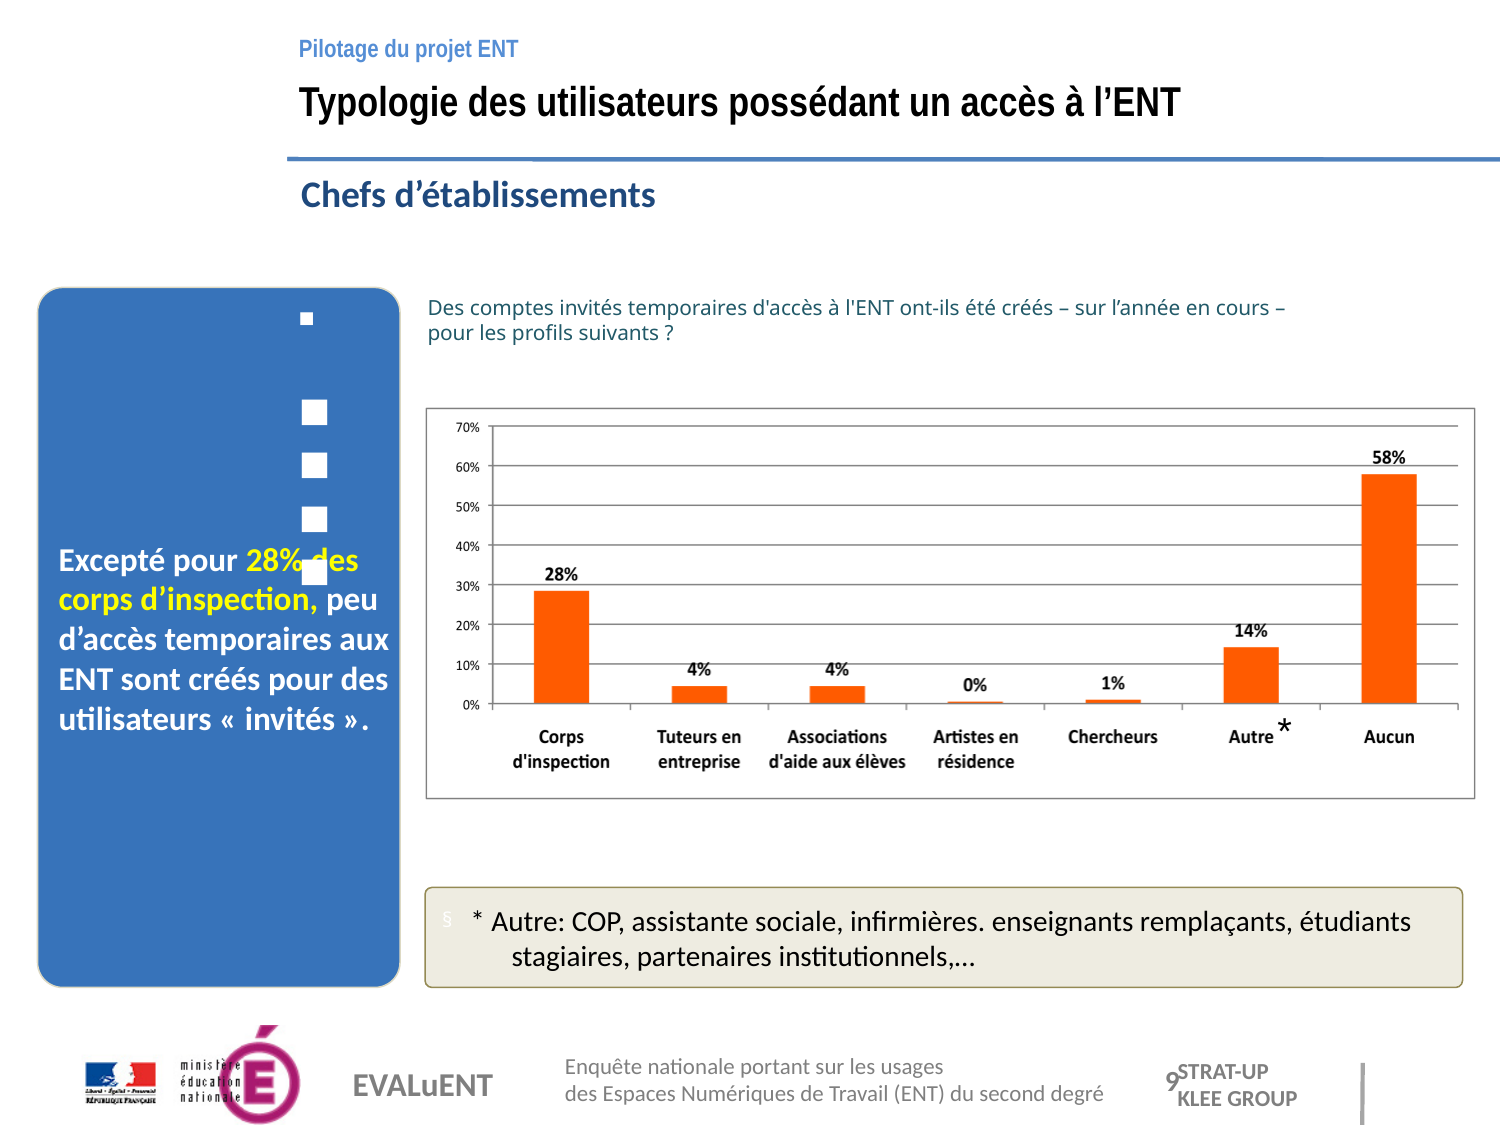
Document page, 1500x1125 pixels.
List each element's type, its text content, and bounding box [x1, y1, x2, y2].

text_box * [1262, 699, 1308, 761]
text_box Pilotage du projet ENT Typologie des utilisateurs possédant un accès à l’ENT [284, 25, 1455, 100]
text_box * Autre: COP, assistante sociale, infirmières. enseignants remplaçants, étudiants stagiaires, partenaires institutionnels,… [425, 887, 1463, 988]
text_box Excepté pour 28% des corps d’inspection, peu d’accès temporaires aux ENT sont créés pour des utilisateurs « invités ». [37, 287, 401, 988]
text_box [1074, 1050, 1426, 1110]
picture [425, 407, 1476, 801]
text_box Chefs d’établissements [286, 162, 676, 224]
text_box Des comptes invités temporaires d'accès à l'ENT ont-ils été créés – sur l’année en cours – pour les profils suivants ? [412, 287, 1500, 356]
